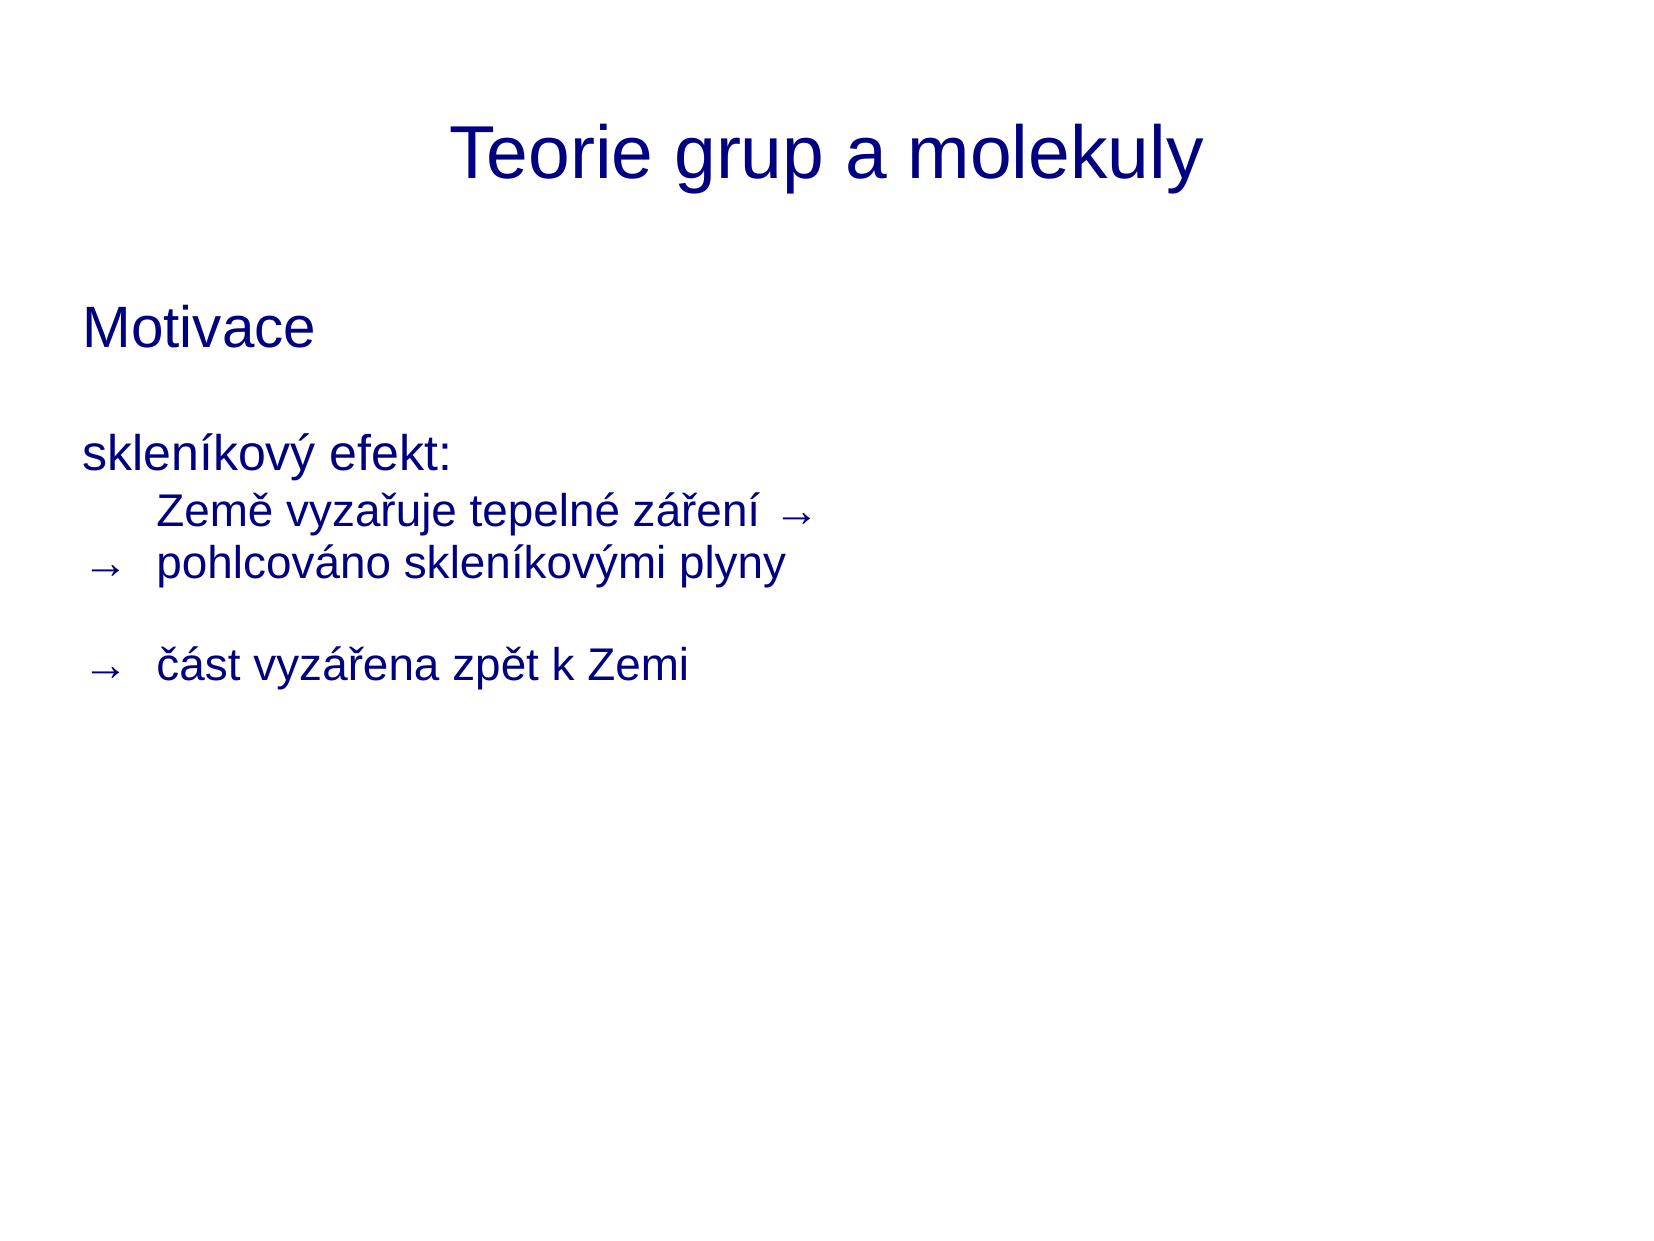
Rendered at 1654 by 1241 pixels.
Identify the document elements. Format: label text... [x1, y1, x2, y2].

subtitle Motivace skleníkový efekt: Země vyzařuje tepelné záření → → pohlcováno skleníkovými plyny → část vyzářena zpět k Zemi [82, 295, 1571, 1134]
title Teorie grup a molekuly [82, 56, 1571, 250]
